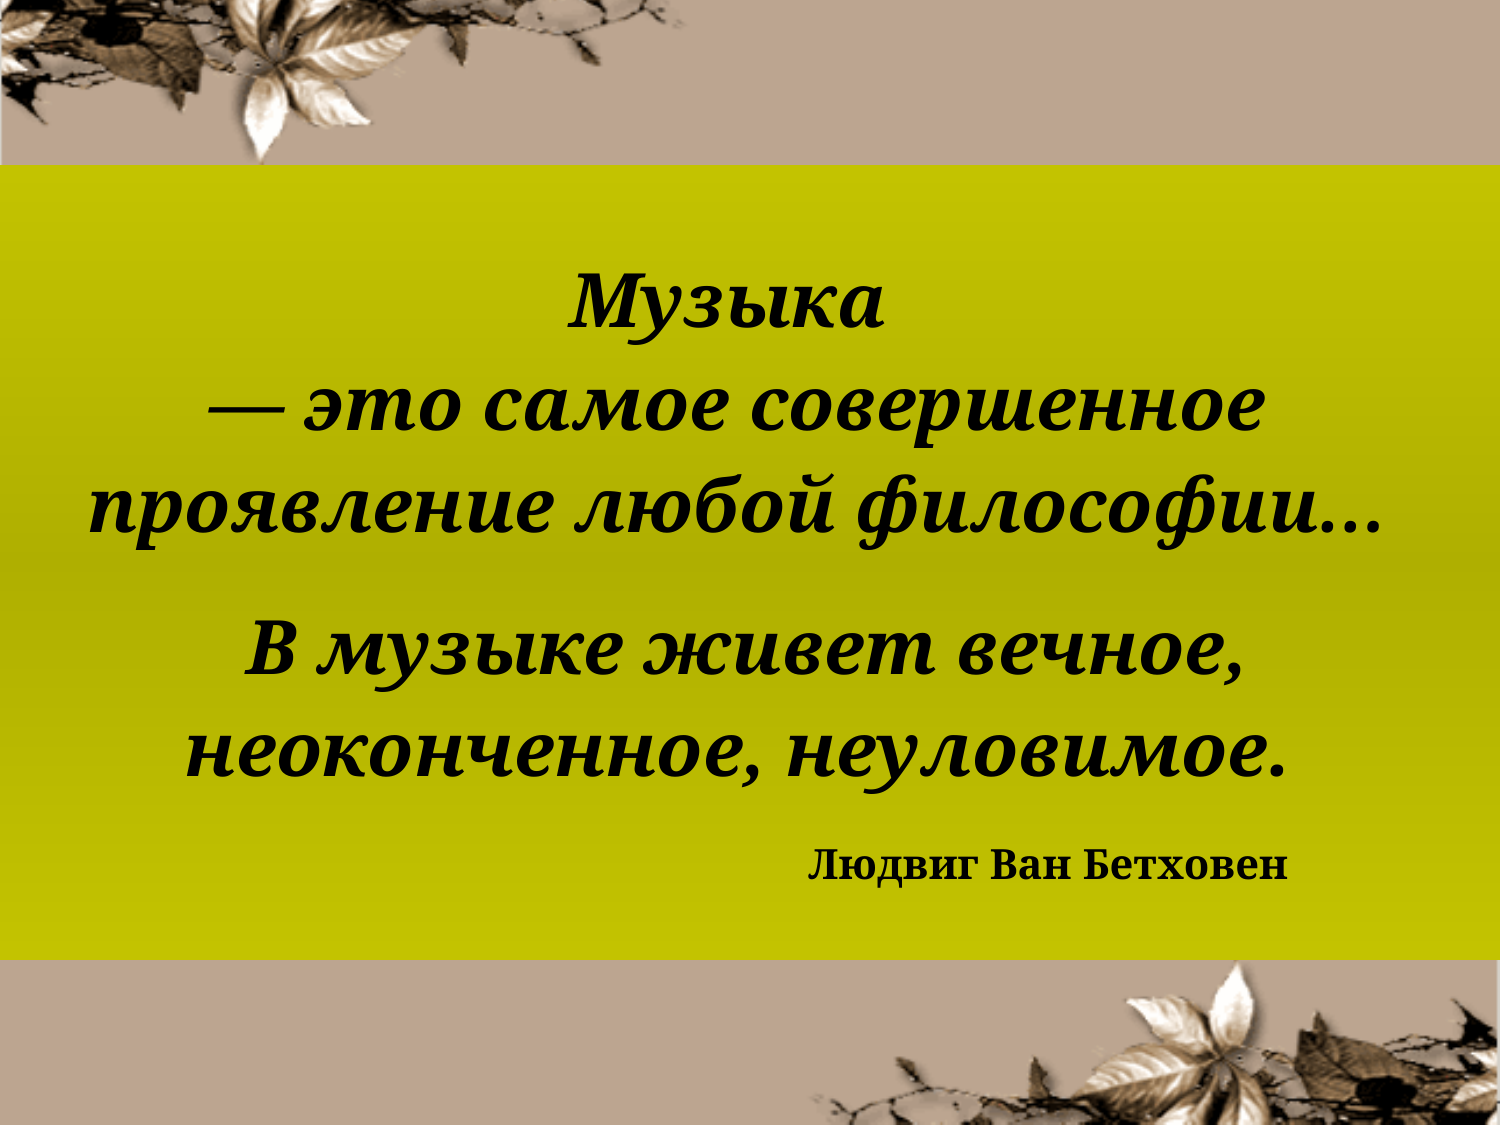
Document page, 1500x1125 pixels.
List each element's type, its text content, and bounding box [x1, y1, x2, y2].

picture [0, 0, 1500, 165]
title Музыка — это самое совершенное проявление любой философии… В музыке живет вечное, неоконченное, неуловимое. Людвиг Ван Бетховен [29, 177, 1447, 960]
picture [0, 960, 1500, 1125]
